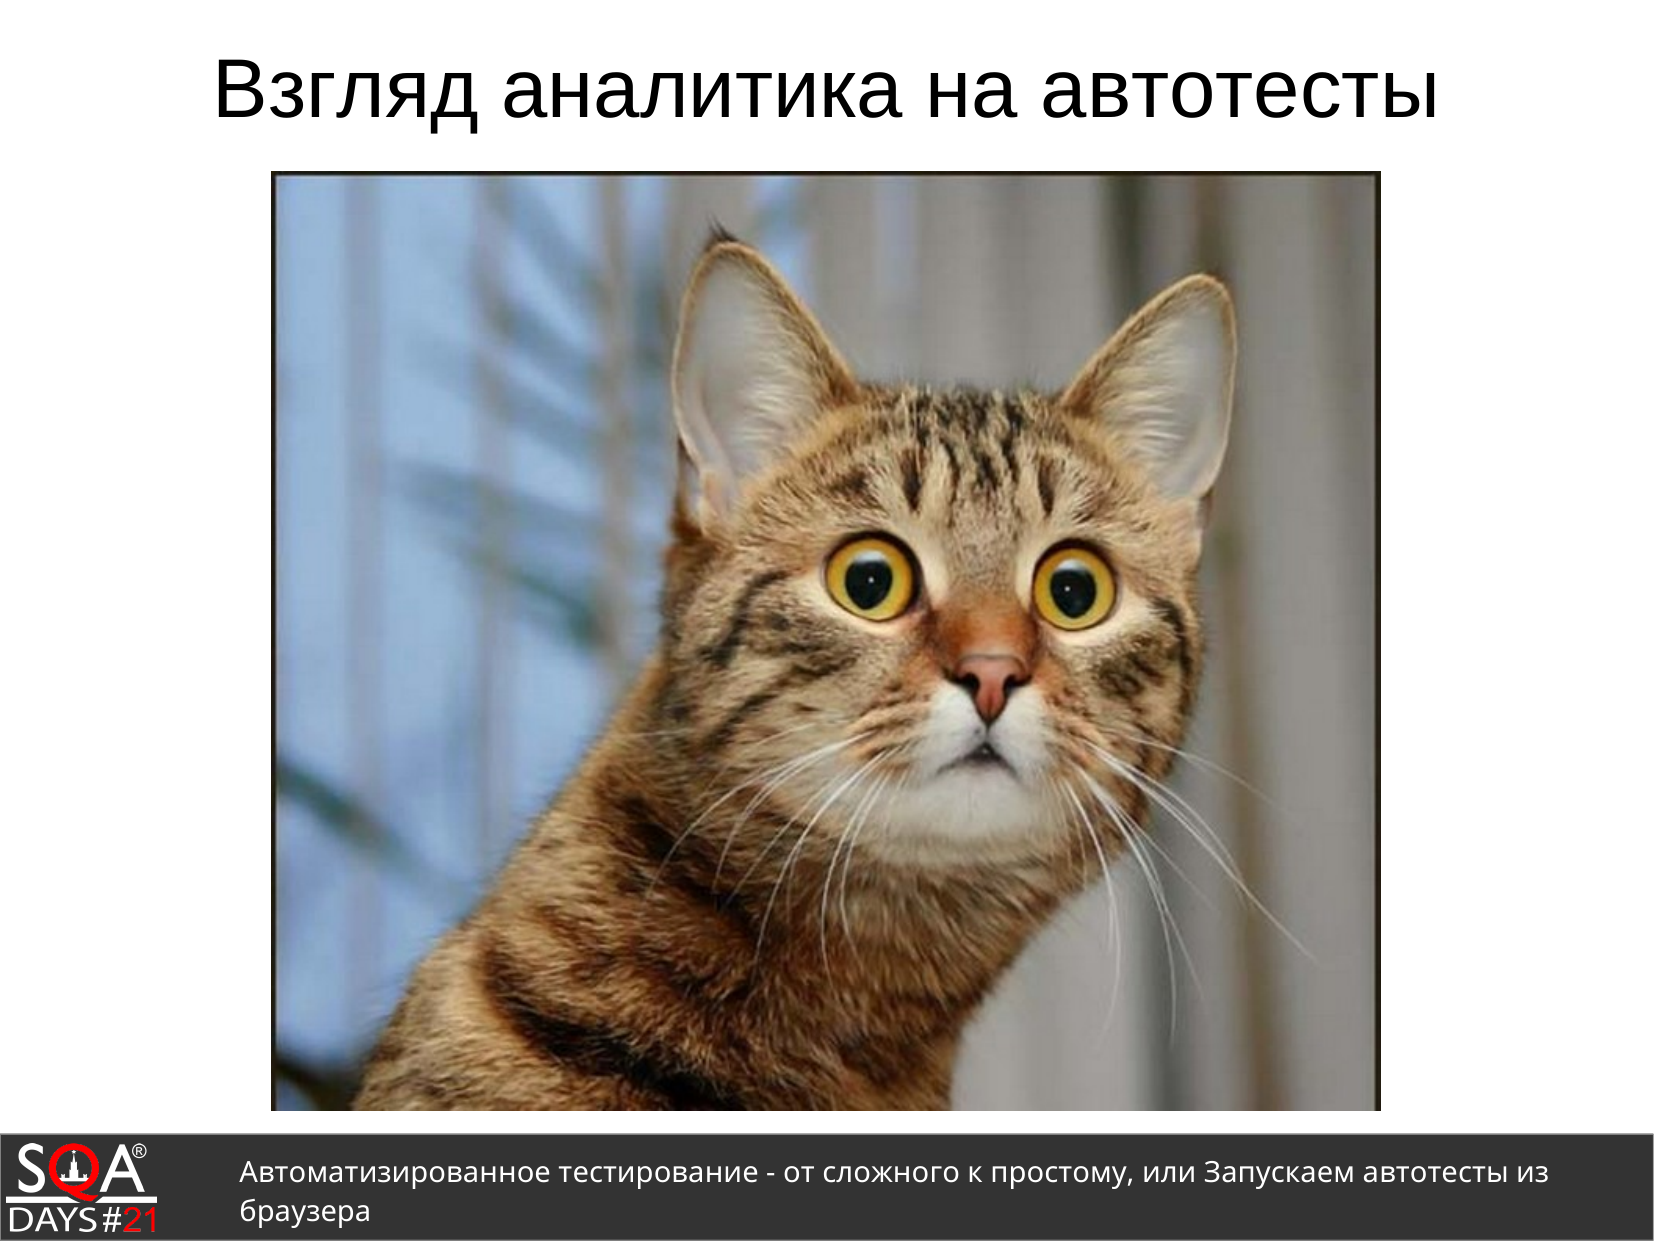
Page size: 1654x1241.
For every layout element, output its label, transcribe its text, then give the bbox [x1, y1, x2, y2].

text_box Автоматизированное тестирование - от сложного к простому, или Запускаем автотесты из браузера [224, 1139, 1607, 1223]
picture [6, 1143, 157, 1232]
text_box Взгляд аналитика на автотесты [118, 35, 1536, 151]
picture [271, 171, 1381, 1111]
text_box [0, 1134, 1654, 1241]
